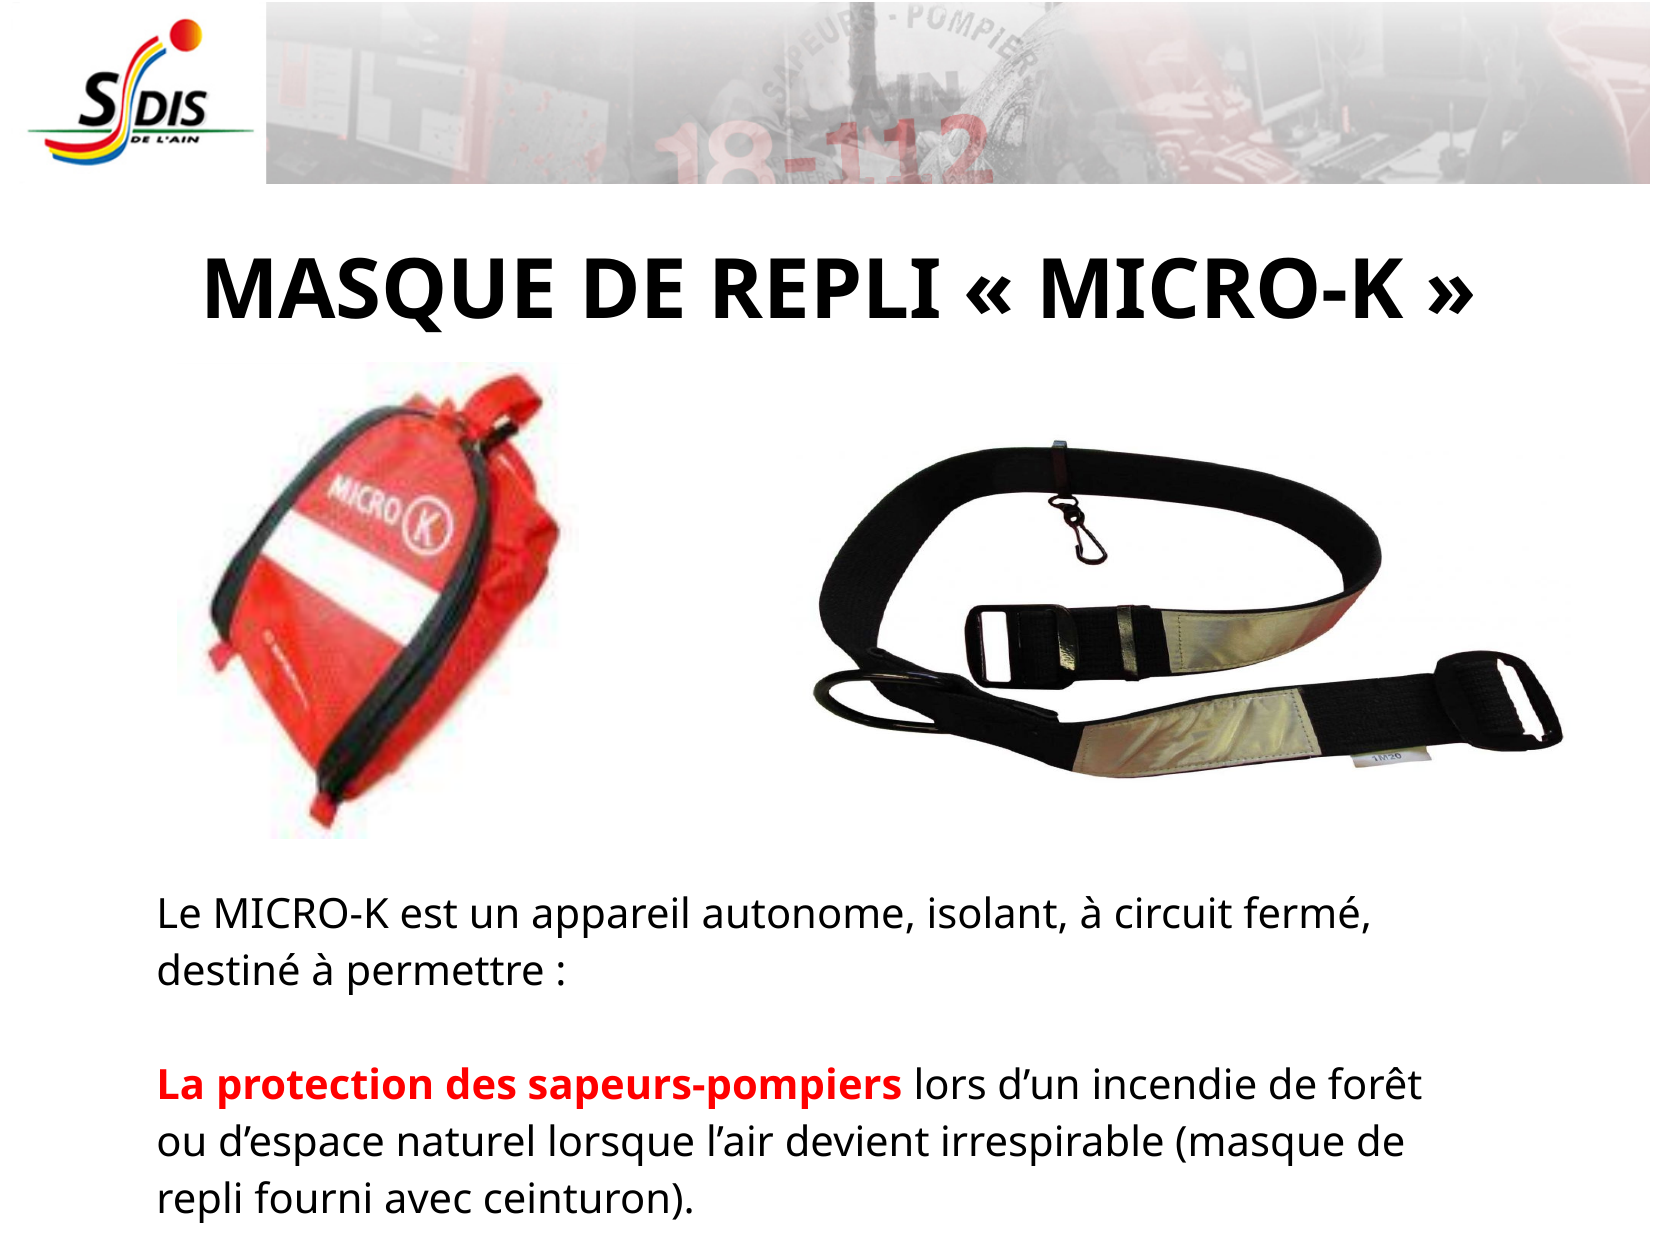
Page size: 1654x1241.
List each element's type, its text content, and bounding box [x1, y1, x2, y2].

title MASQUE DE REPLI « MICRO-K » [82, 206, 1595, 367]
picture [177, 362, 579, 839]
text_box Le MICRO-K est un appareil autonome, isolant, à circuit fermé, destiné à permettre : La protection des sapeurs-pompiers lors d’un incendie de forêt ou d’espace naturel lorsque l’air devient irrespirable (masque de repli fourni avec ceinturon). [141, 876, 1489, 1193]
picture [11, 2, 1650, 184]
picture [790, 413, 1571, 813]
